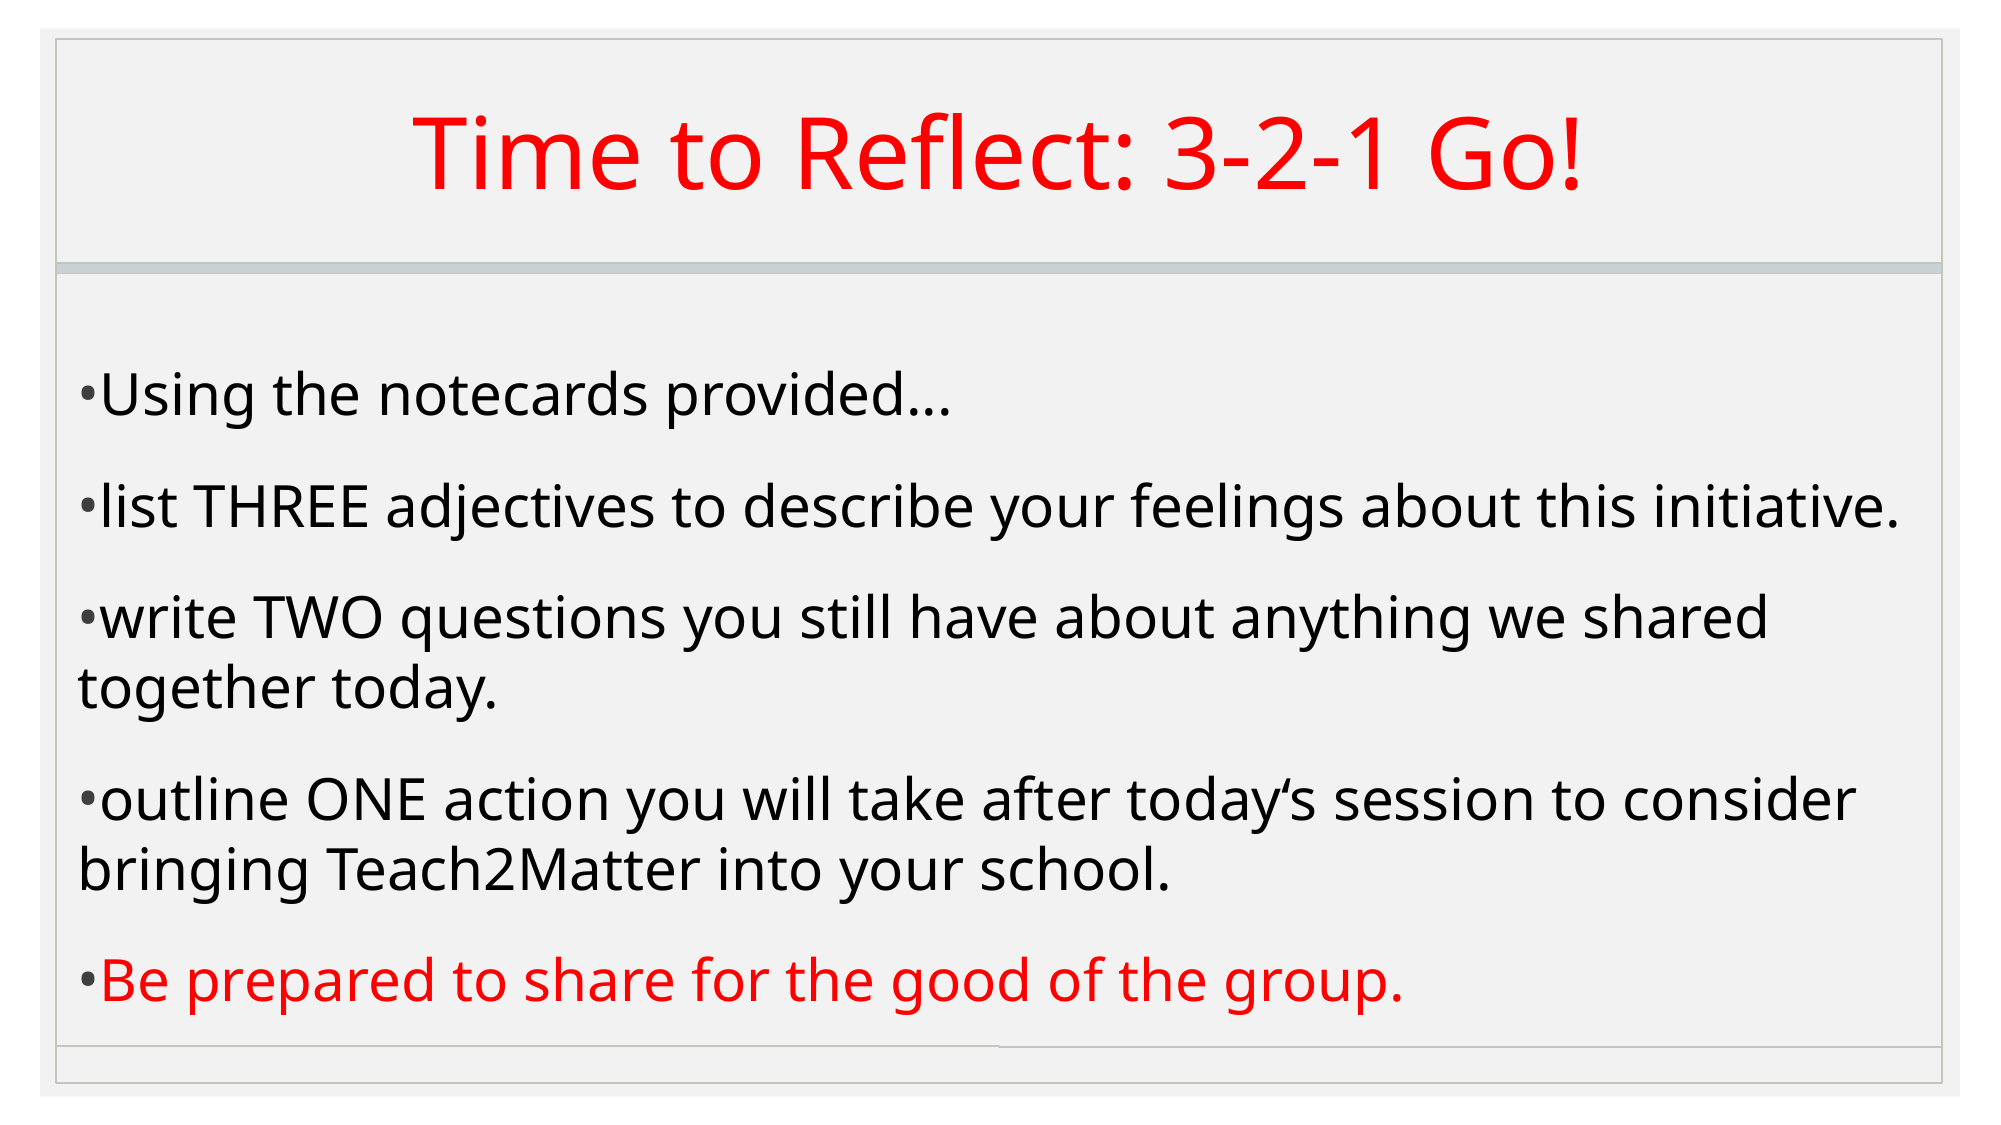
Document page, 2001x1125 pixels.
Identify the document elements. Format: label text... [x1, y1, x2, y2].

title Time to Reflect: 3-2-1 Go! [196, 81, 1804, 219]
list Using the notecards provided... list THREE adjectives to describe your feelings about this initiative. write TWO questions you still have about anything we shared together today. outline ONE action you will take after today‘s session to consider bringing Teach2Matter into your school. Be prepared to share for the good of the group. [62, 350, 1951, 1125]
